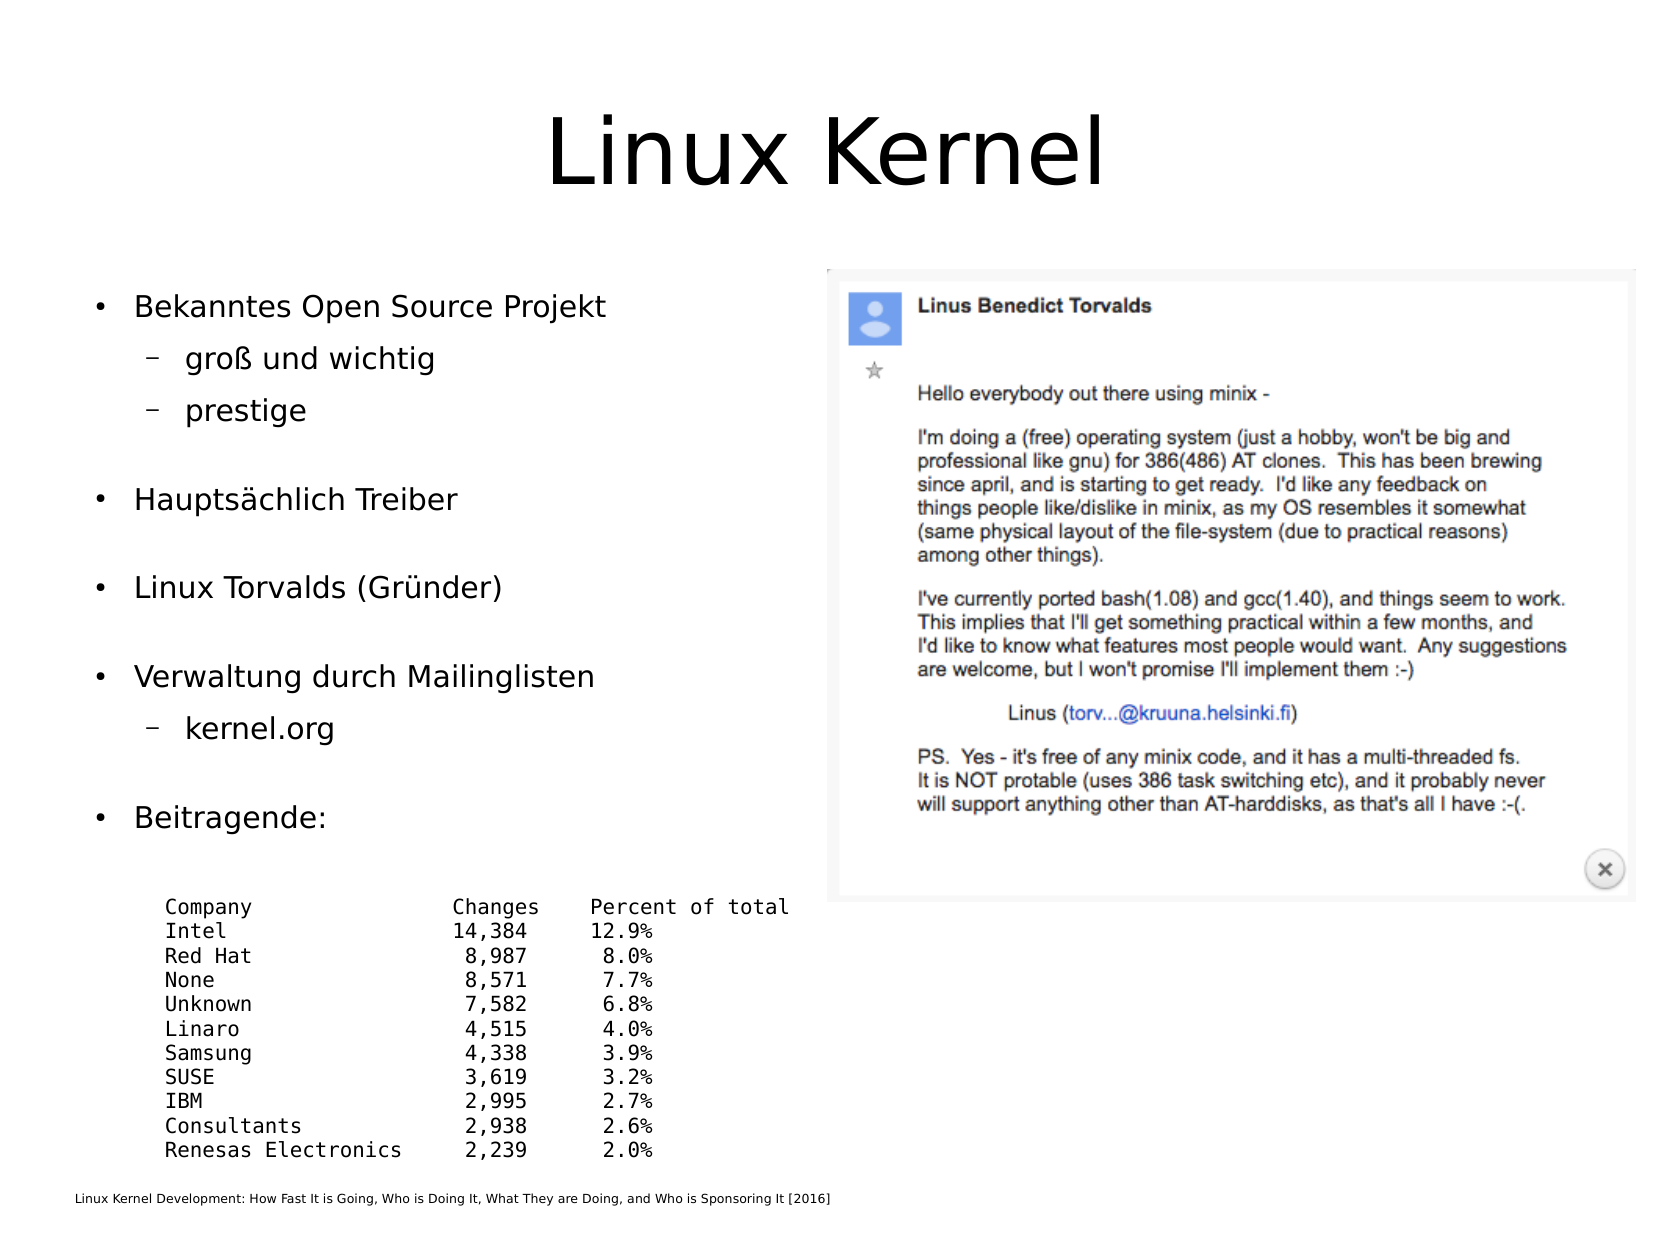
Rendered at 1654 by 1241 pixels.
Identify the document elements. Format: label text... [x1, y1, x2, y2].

list Bekanntes Open Source Projekt groß und wichtig prestige Hauptsächlich Treiber Linux Torvalds (Gründer) Verwaltung durch Mailinglisten kernel.org Beitragende: [82, 290, 827, 841]
text_box Company Changes Percent of total Intel 14,384 12.9% Red Hat 8,987 8.0% None 8,571 7.7% Unknown 7,582 6.8% Linaro 4,515 4.0% Samsung 4,338 3.9% SUSE 3,619 3.2% IBM 2,995 2.7% Consultants 2,938 2.6% Renesas Electronics 2,239 2.0% [150, 888, 805, 1171]
text_box Linux Kernel Development: How Fast It is Going, Who is Doing It, What They are Doing, and Who is Sponsoring It [2016] [60, 1185, 886, 1241]
title Linux Kernel [82, 49, 1571, 257]
picture [827, 269, 1636, 902]
